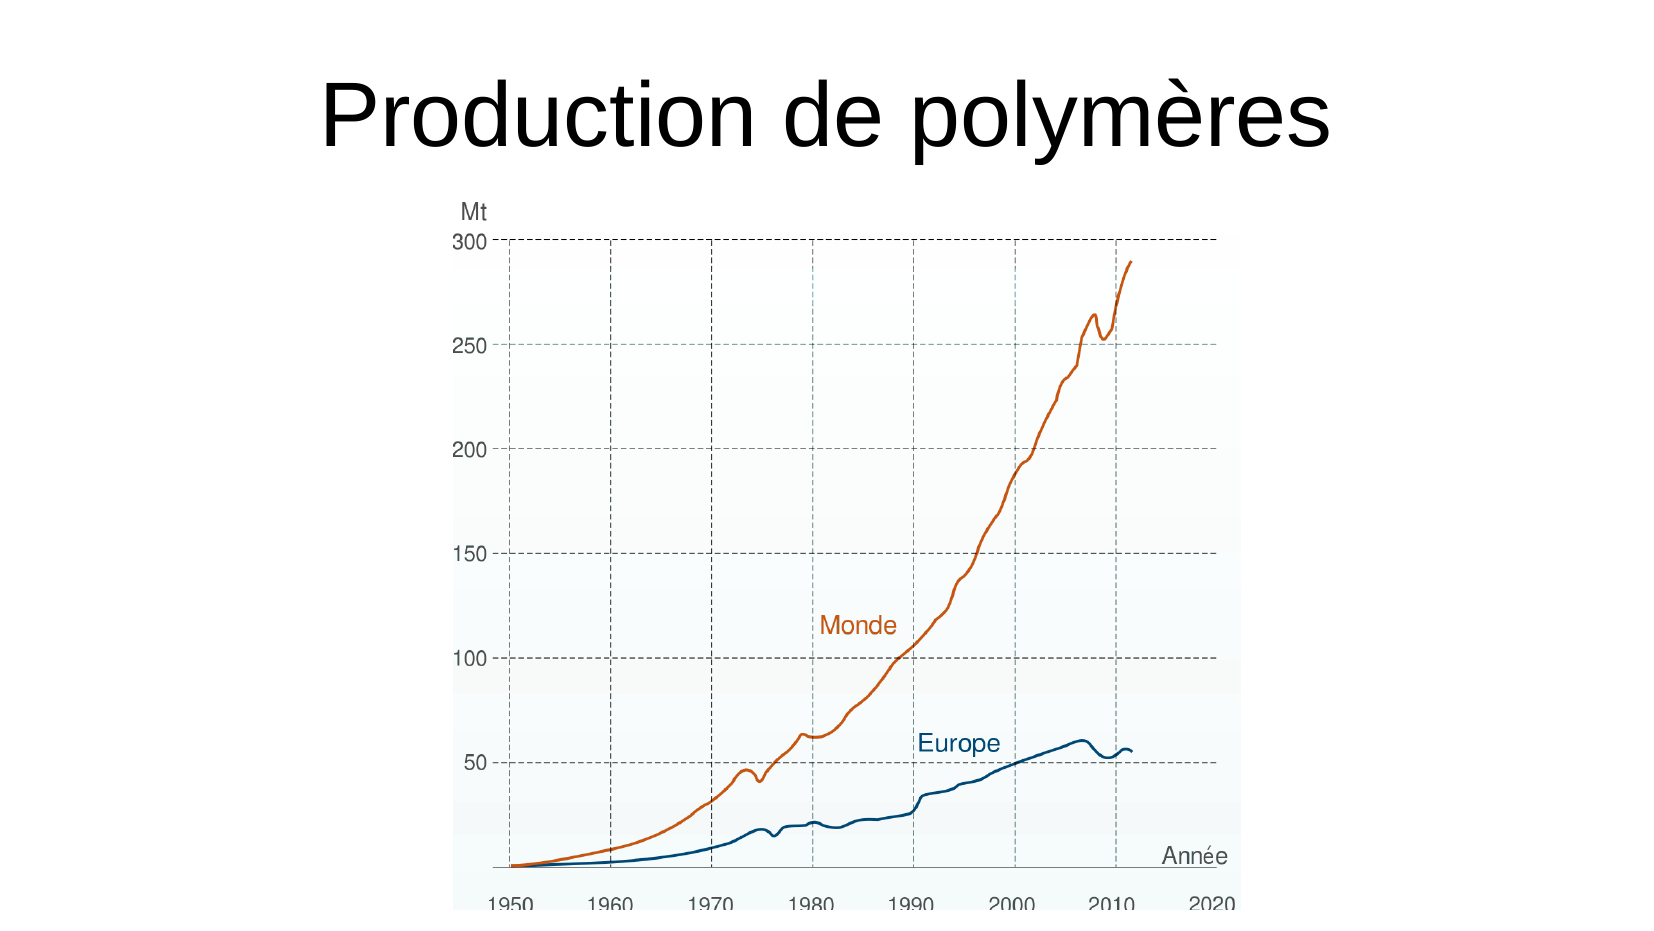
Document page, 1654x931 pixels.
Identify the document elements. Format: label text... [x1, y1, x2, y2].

picture [453, 200, 1241, 910]
title Production de polymères [82, 37, 1571, 193]
